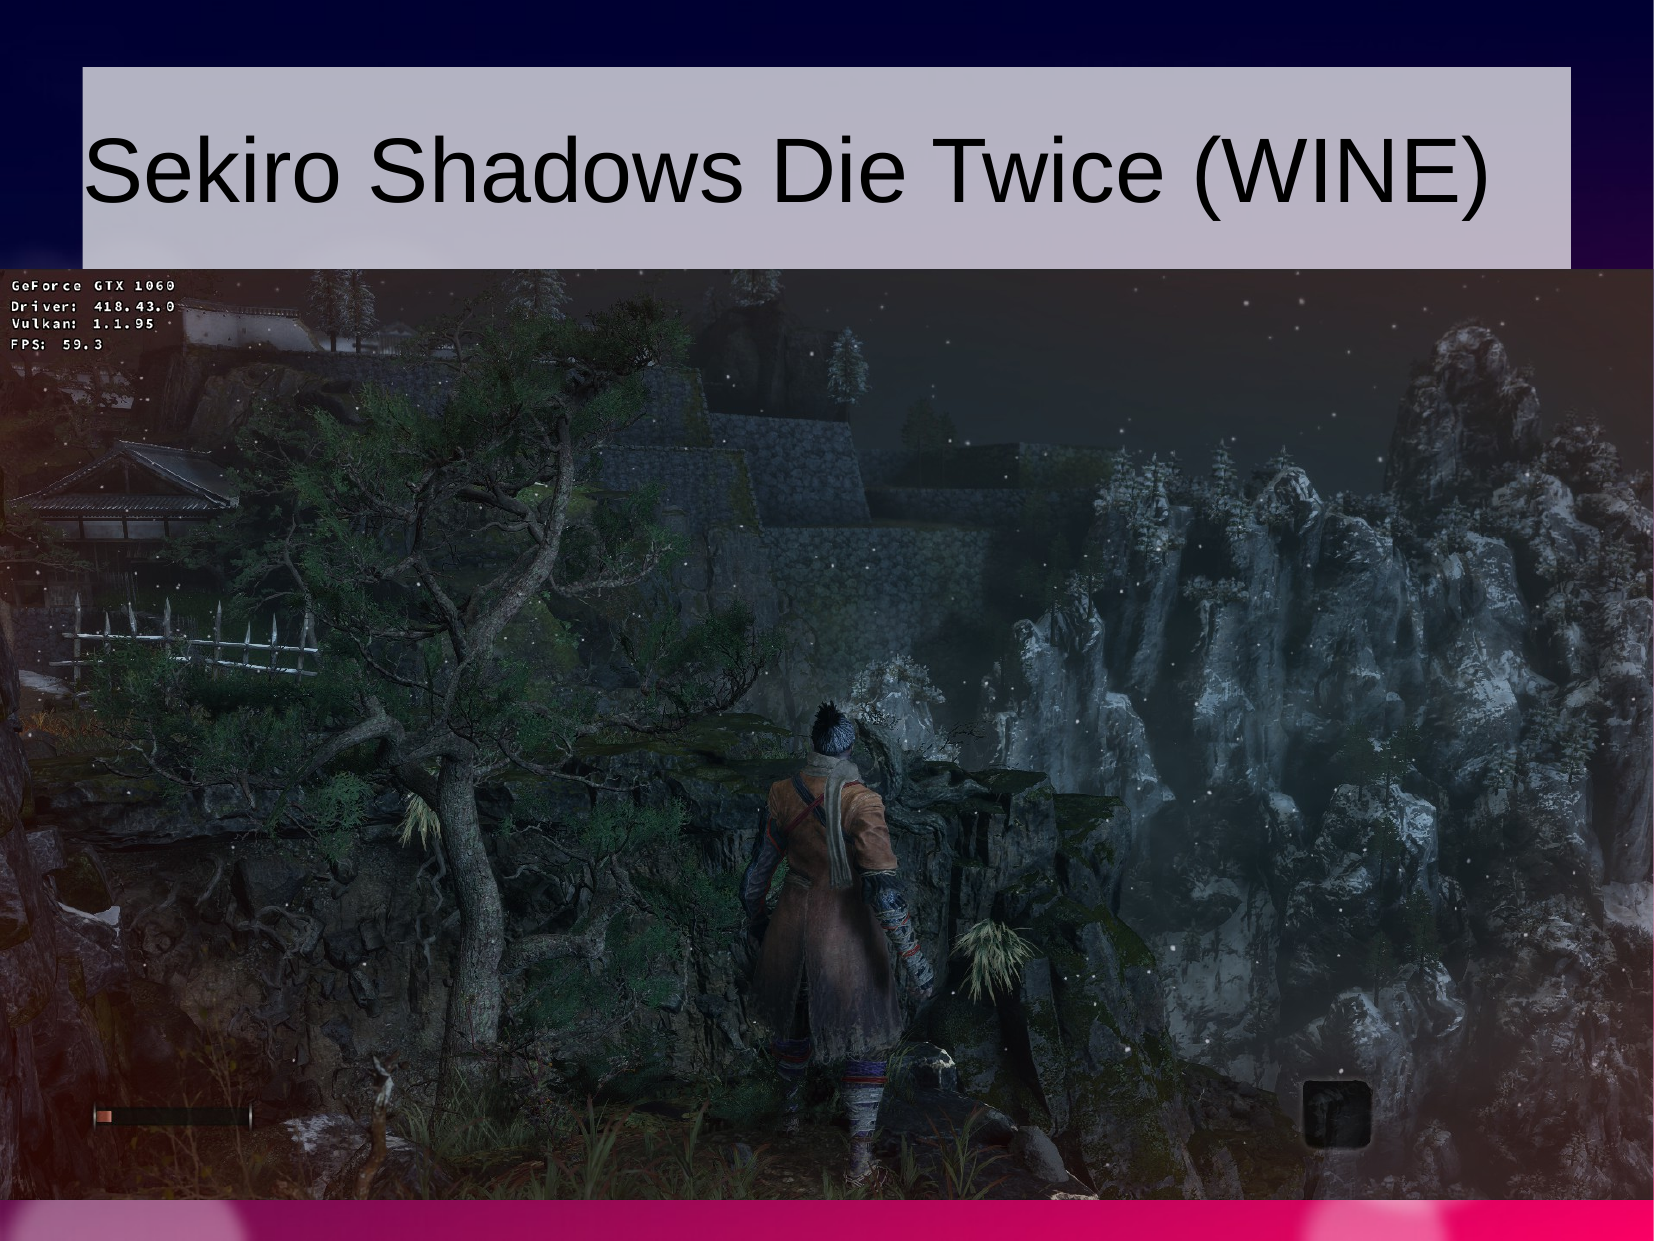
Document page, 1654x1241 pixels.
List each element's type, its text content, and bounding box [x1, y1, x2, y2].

picture [0, 0, 1654, 1241]
title Sekiro Shadows Die Twice (WINE) [82, 67, 1571, 269]
